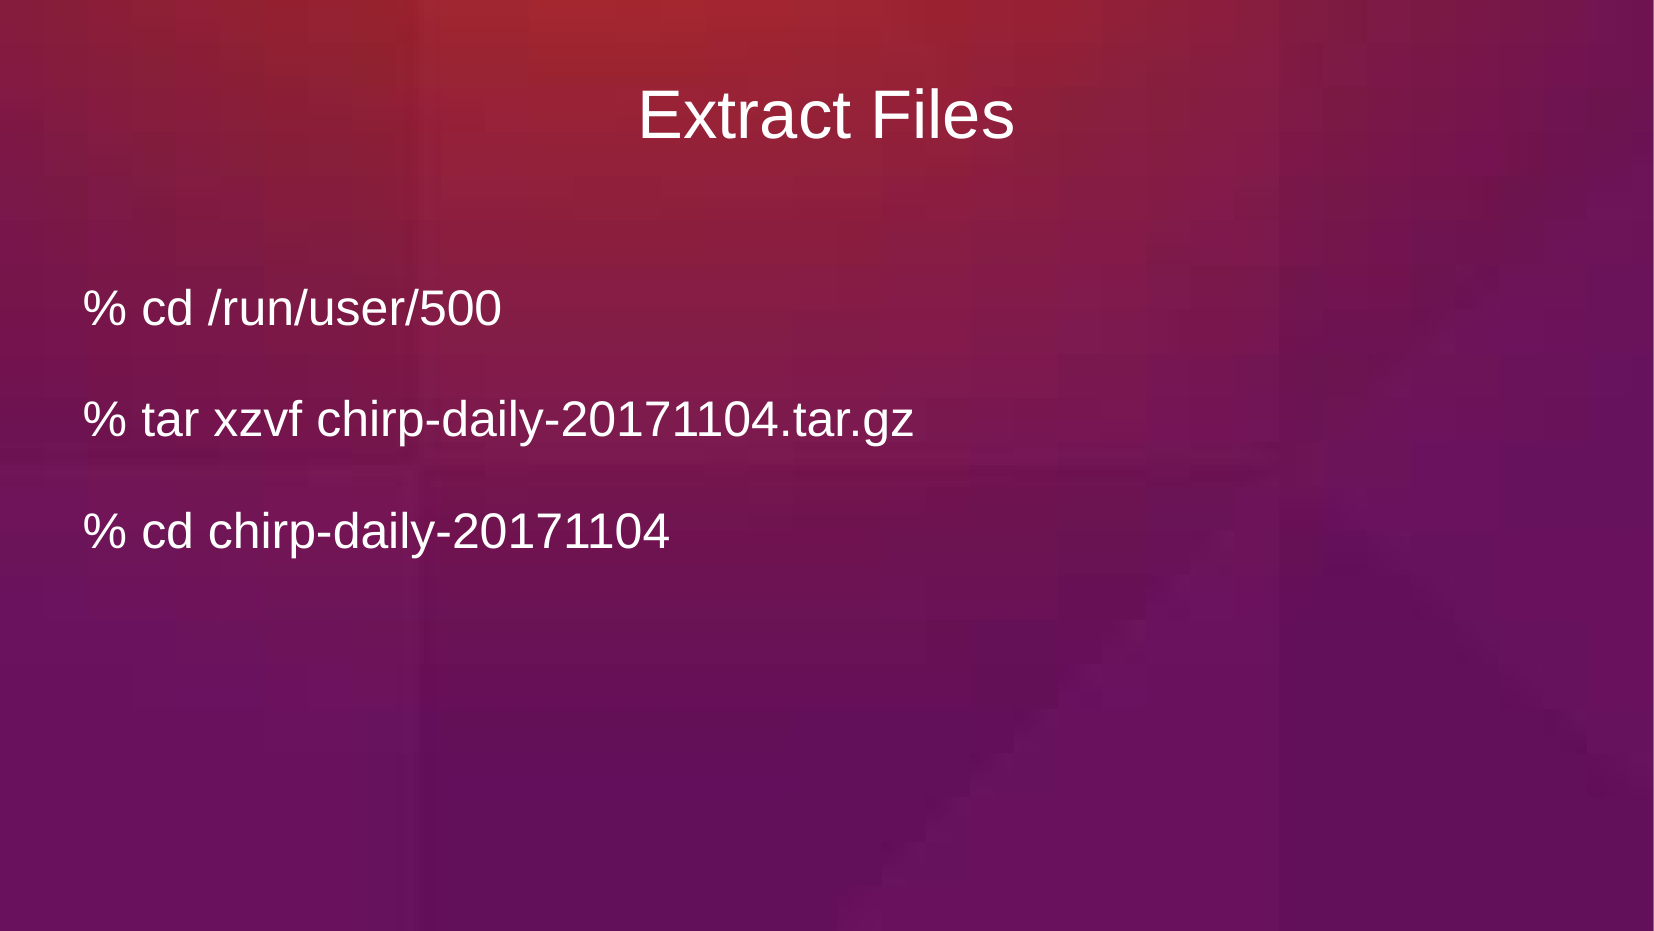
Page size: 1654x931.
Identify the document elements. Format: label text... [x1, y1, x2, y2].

subtitle % cd /run/user/500 % tar xzvf chirp-daily-20171104.tar.gz % cd chirp-daily-20171104 [82, 224, 1571, 764]
picture [0, 0, 1654, 931]
title Extract Files [82, 37, 1571, 193]
